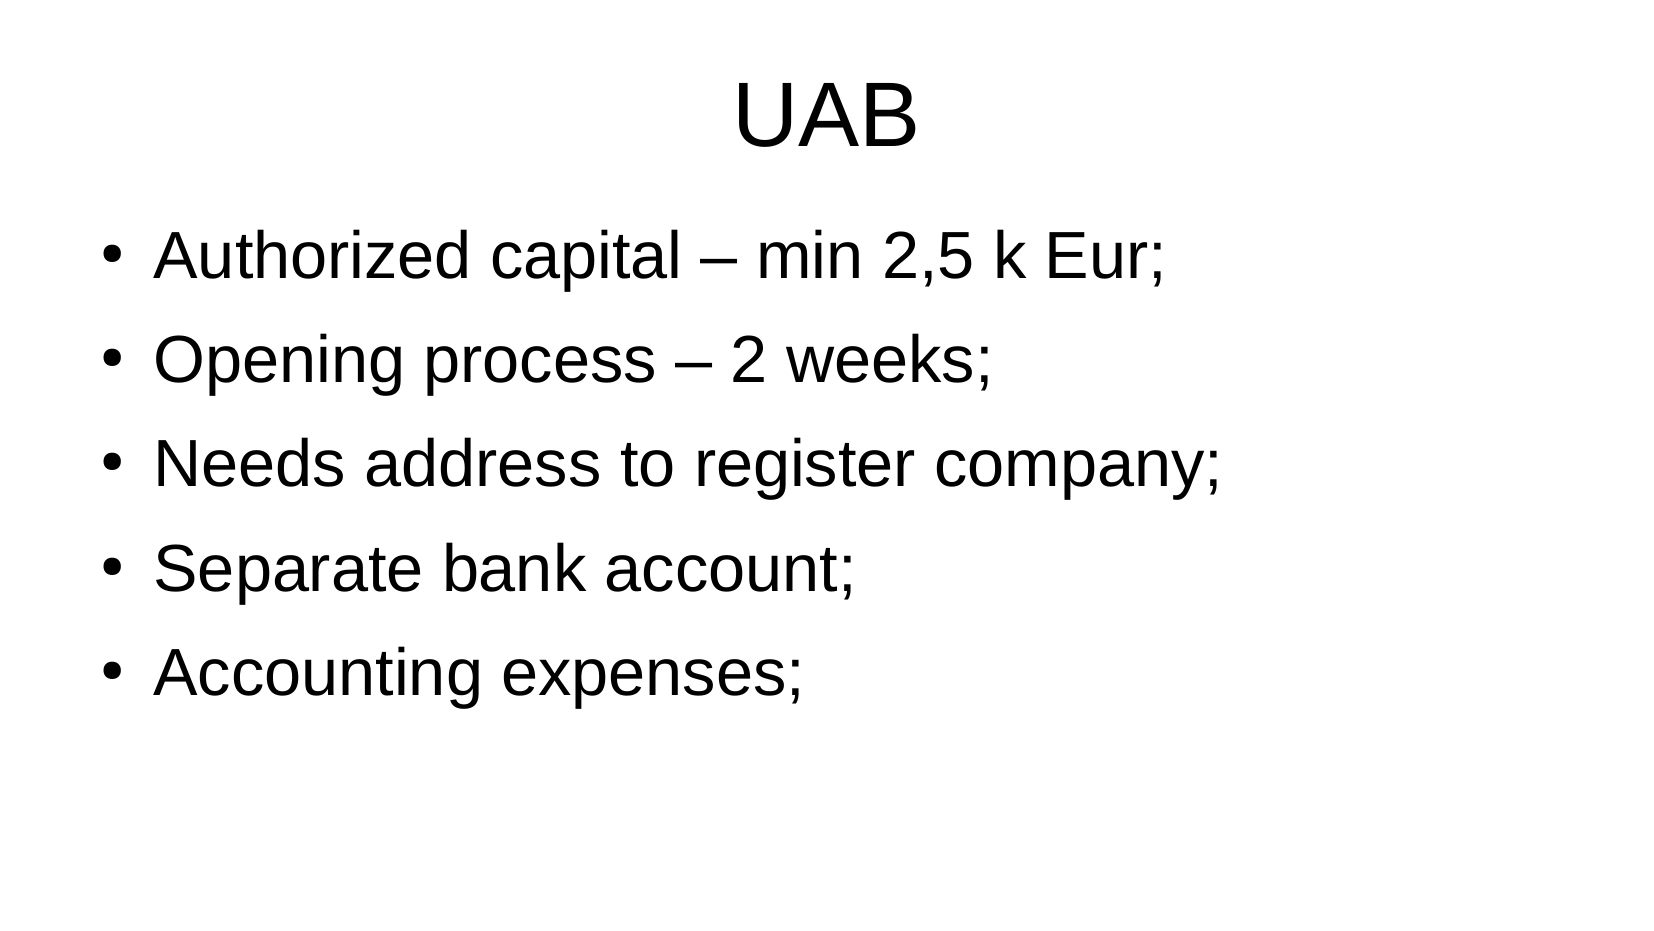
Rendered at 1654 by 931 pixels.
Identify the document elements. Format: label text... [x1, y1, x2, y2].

list Authorized capital – min 2,5 k Eur; Opening process – 2 weeks; Needs address to register company; Separate bank account; Accounting expenses; [82, 217, 1571, 758]
title UAB [82, 37, 1571, 193]
